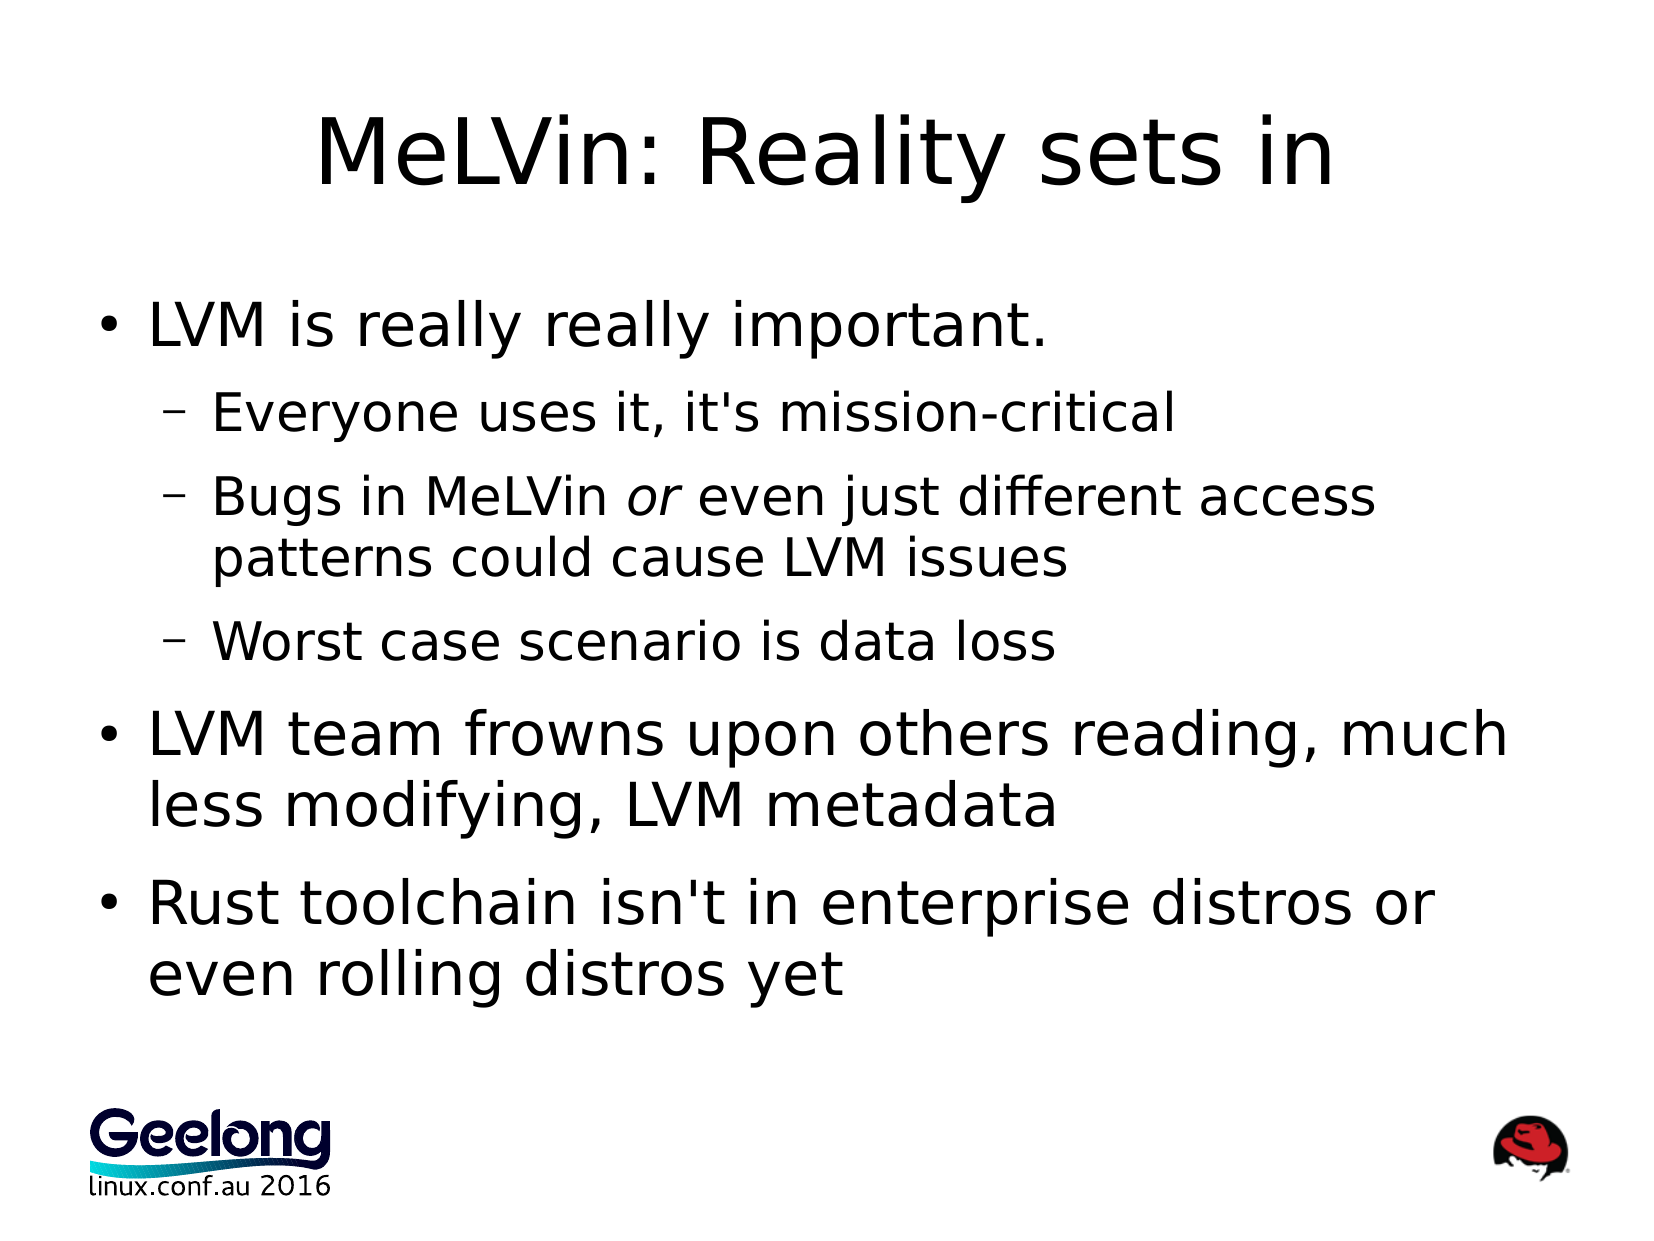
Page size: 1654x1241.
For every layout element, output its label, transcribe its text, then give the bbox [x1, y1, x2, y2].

picture [1492, 1113, 1576, 1191]
title MeLVin: Reality sets in [82, 49, 1571, 257]
list LVM is really really important. Everyone uses it, it's mission-critical Bugs in MeLVin or even just different access patterns could cause LVM issues Worst case scenario is data loss LVM team frowns upon others reading, much less modifying, LVM metadata Rust toolchain isn't in enterprise distros or even rolling distros yet [82, 290, 1571, 1010]
